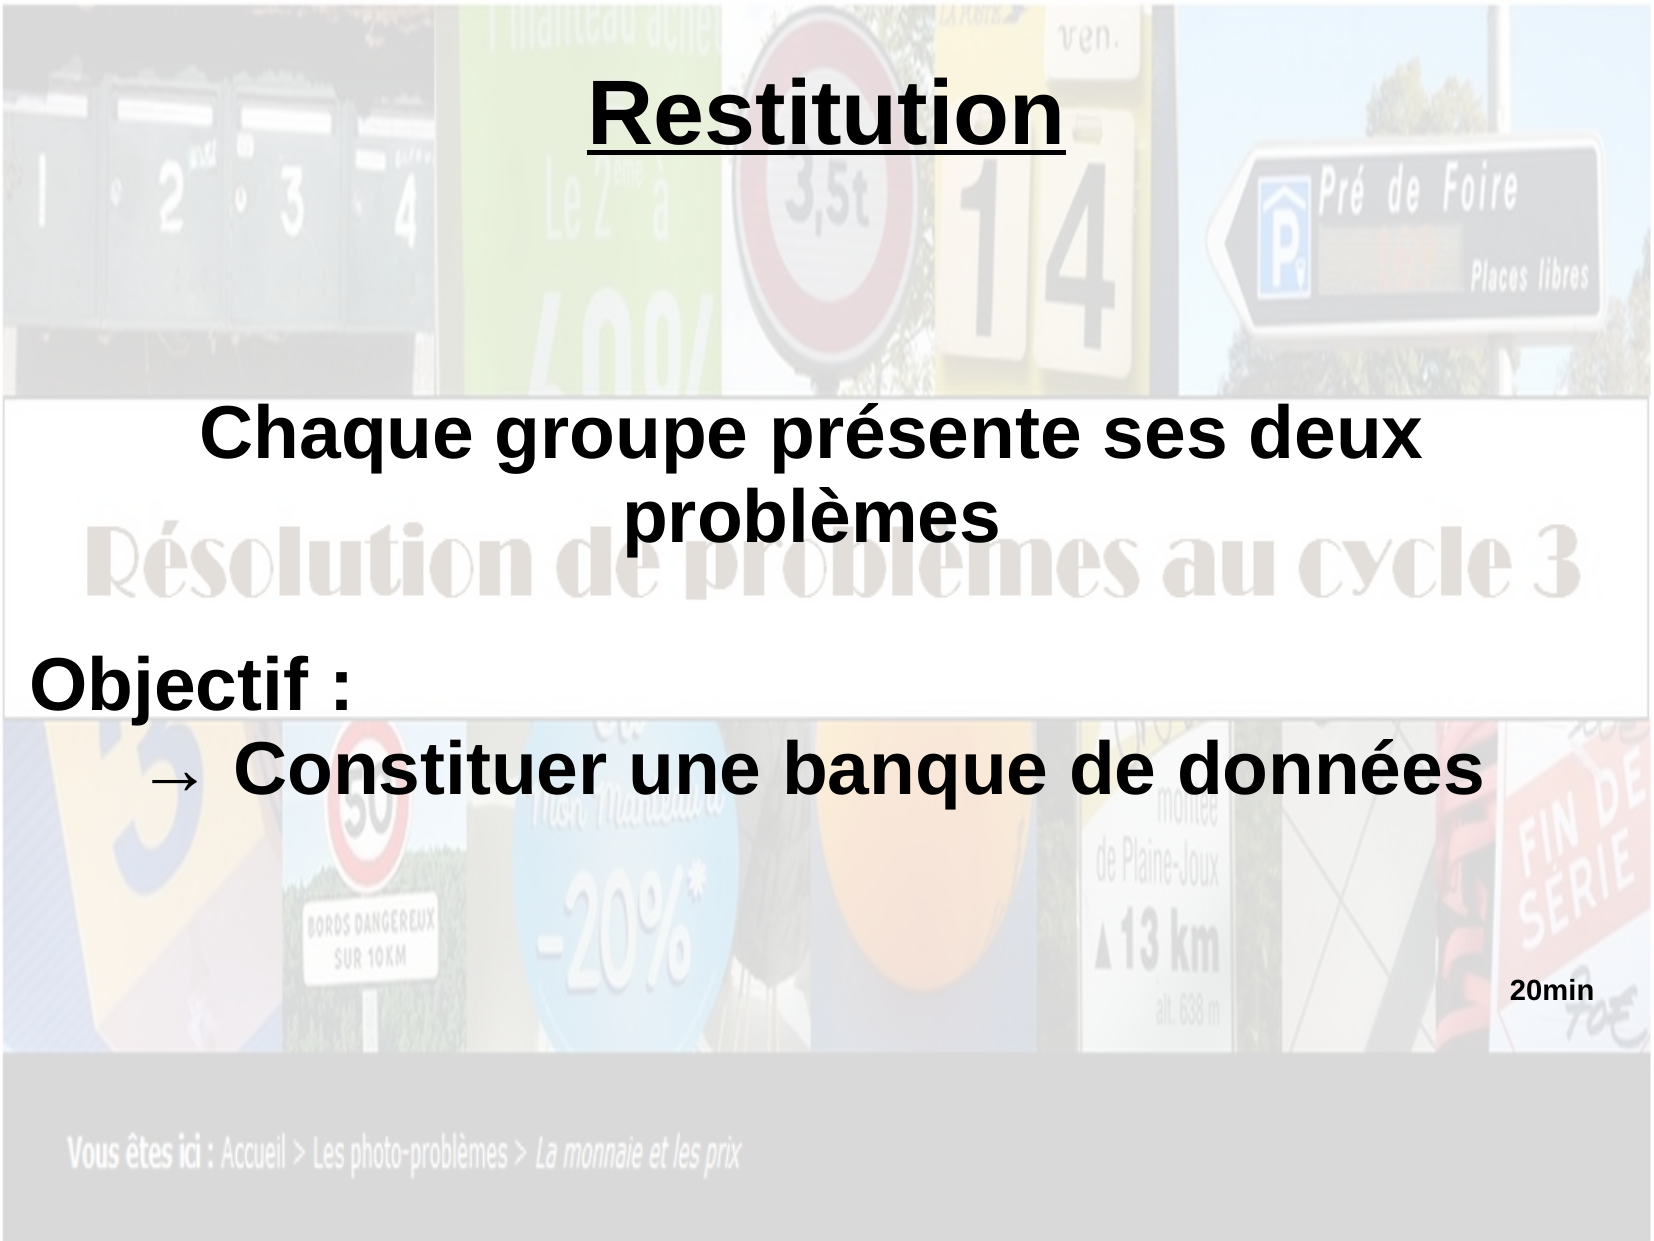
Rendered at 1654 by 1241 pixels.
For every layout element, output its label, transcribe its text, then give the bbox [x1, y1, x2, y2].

title Restitution [29, 49, 1625, 178]
subtitle Chaque groupe présente ses deux problèmes Objectif : → Constituer une banque de données 20min [29, 265, 1595, 1132]
